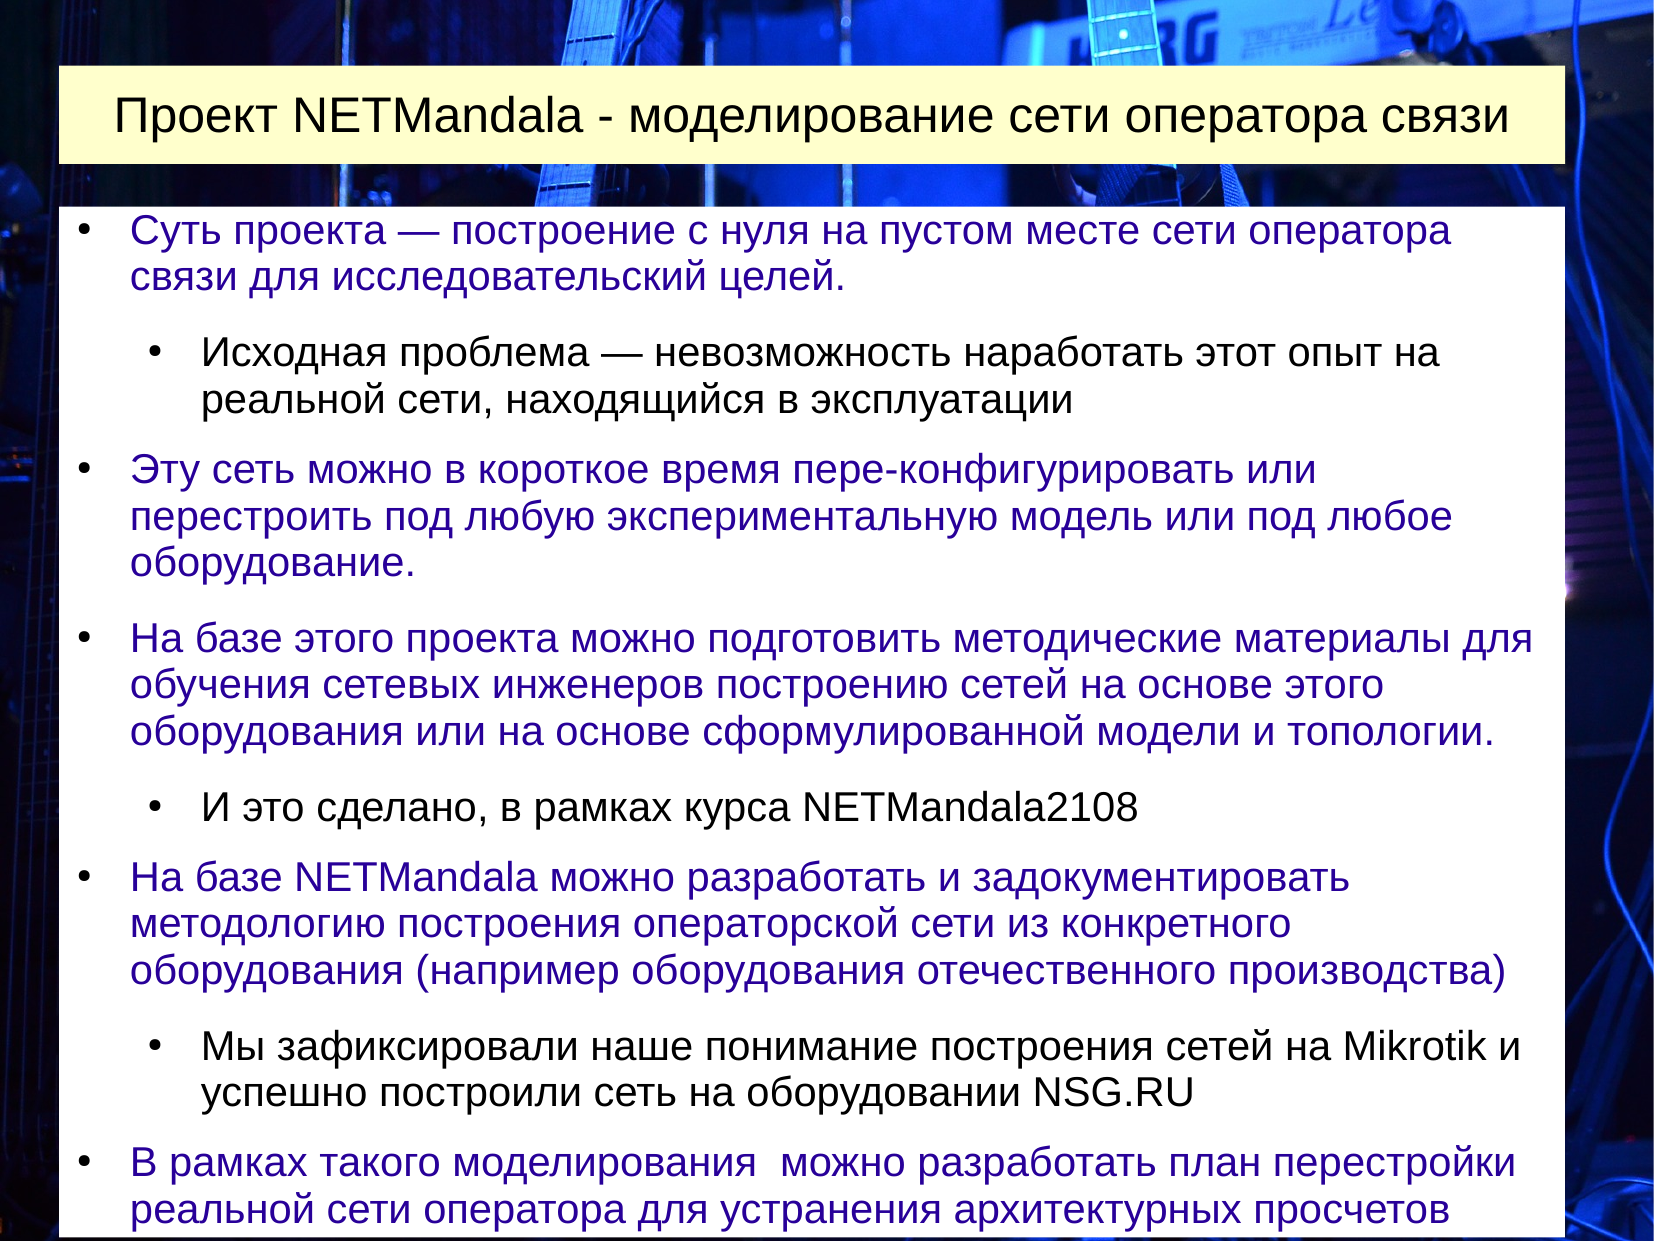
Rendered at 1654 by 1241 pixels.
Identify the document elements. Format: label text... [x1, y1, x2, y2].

list Суть проекта — построение с нуля на пустом месте сети оператора связи для исследовательский целей. Исходная проблема — невозможность наработать этот опыт на реальной сети, находящийся в эксплуатации Эту сеть можно в короткое время пере-конфигурировать или перестроить под любую экспериментальную модель или под любое оборудование. На базе этого проекта можно подготовить методические материалы для обучения сетевых инженеров построению сетей на основе этого оборудования или на основе сформулированной модели и топологии. И это сделано, в рамках курса NETMandala2108 На базе NETMandala можно разработать и задокументировать методологию построения операторской сети из конкретного оборудования (например оборудования отечественного производства) Мы зафиксировали наше понимание построения сетей на Mikrotik и успешно построили сеть на оборудовании NSG.RU В рамках такого моделирования можно разработать план перестройки реальной сети оператора для устранения архитектурных просчетов [59, 206, 1565, 1238]
picture [0, 0, 1654, 1241]
title Проект NETMandala - моделирование сети оператора связи [59, 65, 1566, 164]
